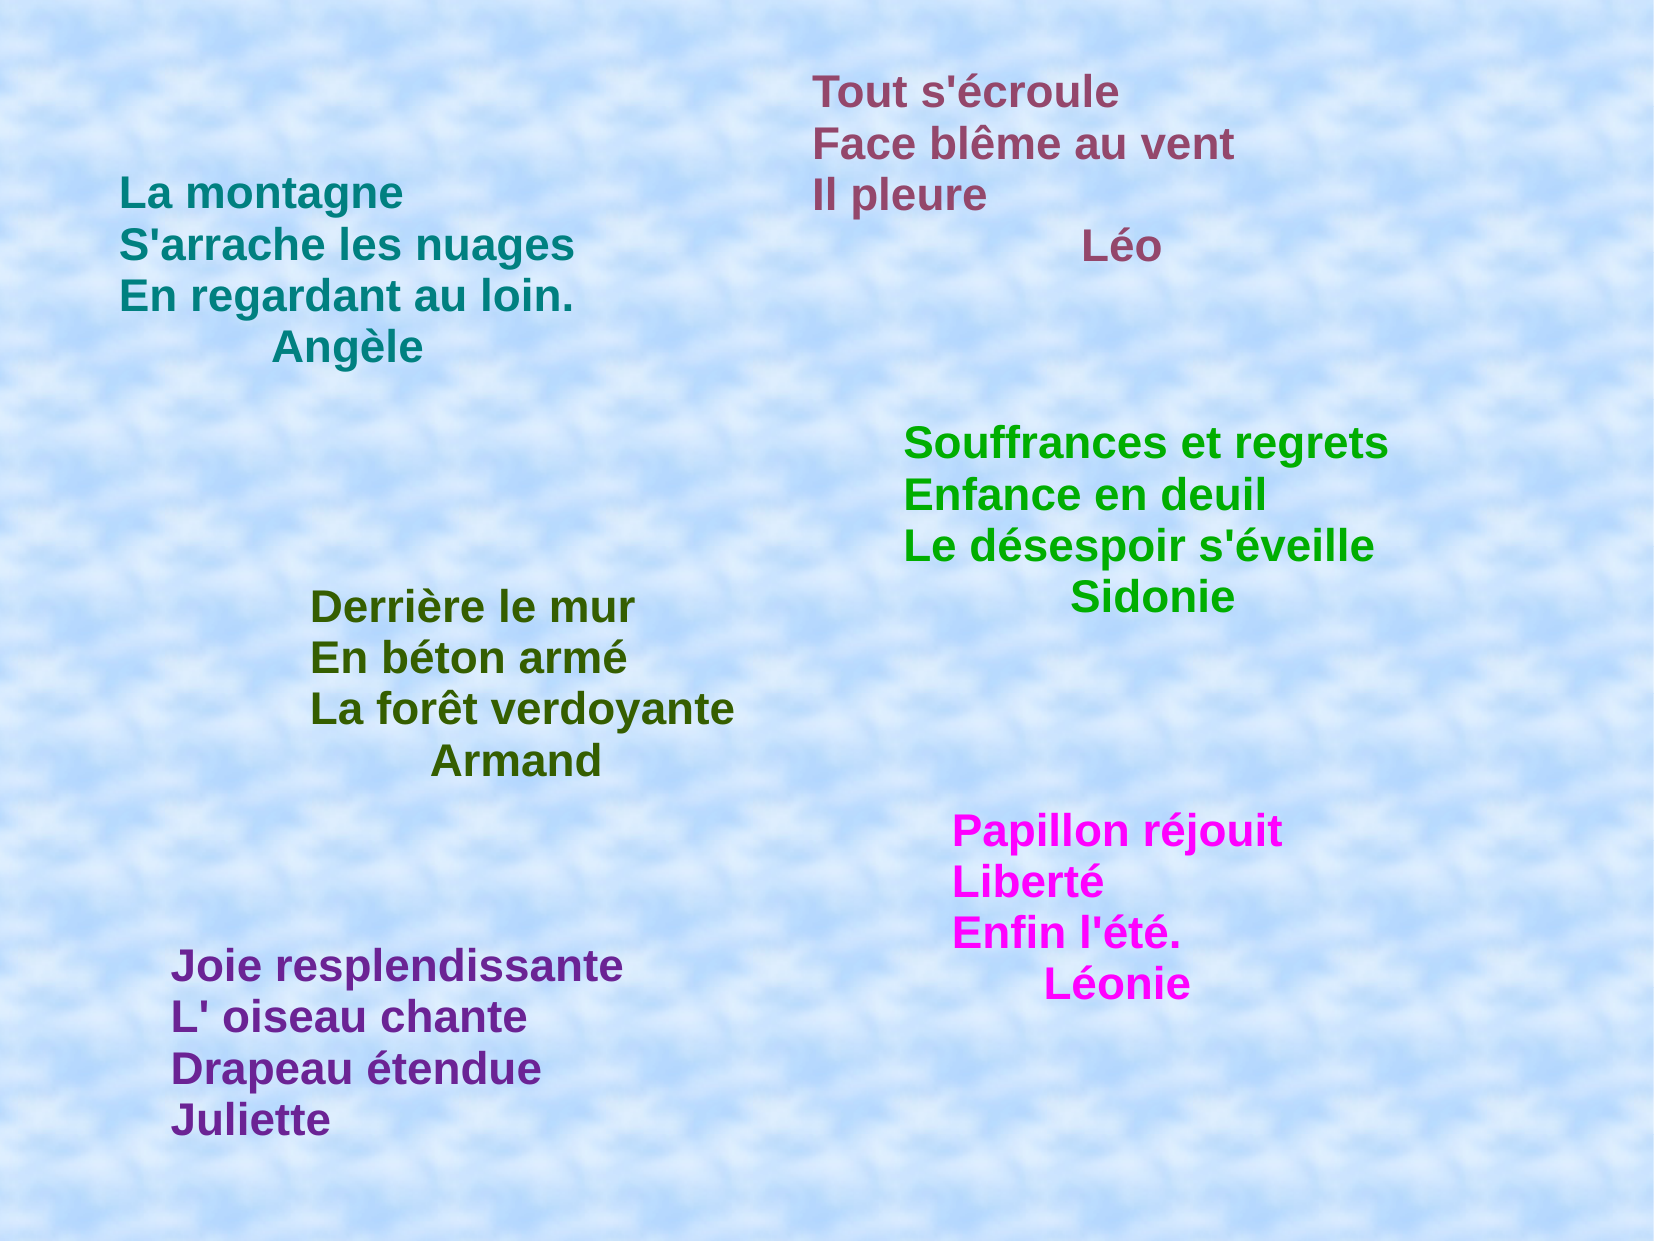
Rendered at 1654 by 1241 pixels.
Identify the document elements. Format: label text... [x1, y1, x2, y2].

text_box Tout s'écroule Face blême au vent Il pleure Léo [797, 59, 1447, 283]
text_box Souffrances et regrets Enfance en deuil Le désespoir s'éveille Sidonie [888, 409, 1418, 650]
text_box Joie resplendissante L' oiseau chante Drapeau étendue Juliette [155, 932, 768, 1157]
text_box Papillon réjouit Liberté Enfin l'été. Léonie [937, 797, 1298, 1022]
text_box La montagne S'arrache les nuages En regardant au loin. Angèle [104, 159, 591, 384]
picture [0, 0, 1654, 1241]
text_box Derrière le mur En béton armé La forêt verdoyante Armand [295, 573, 750, 798]
